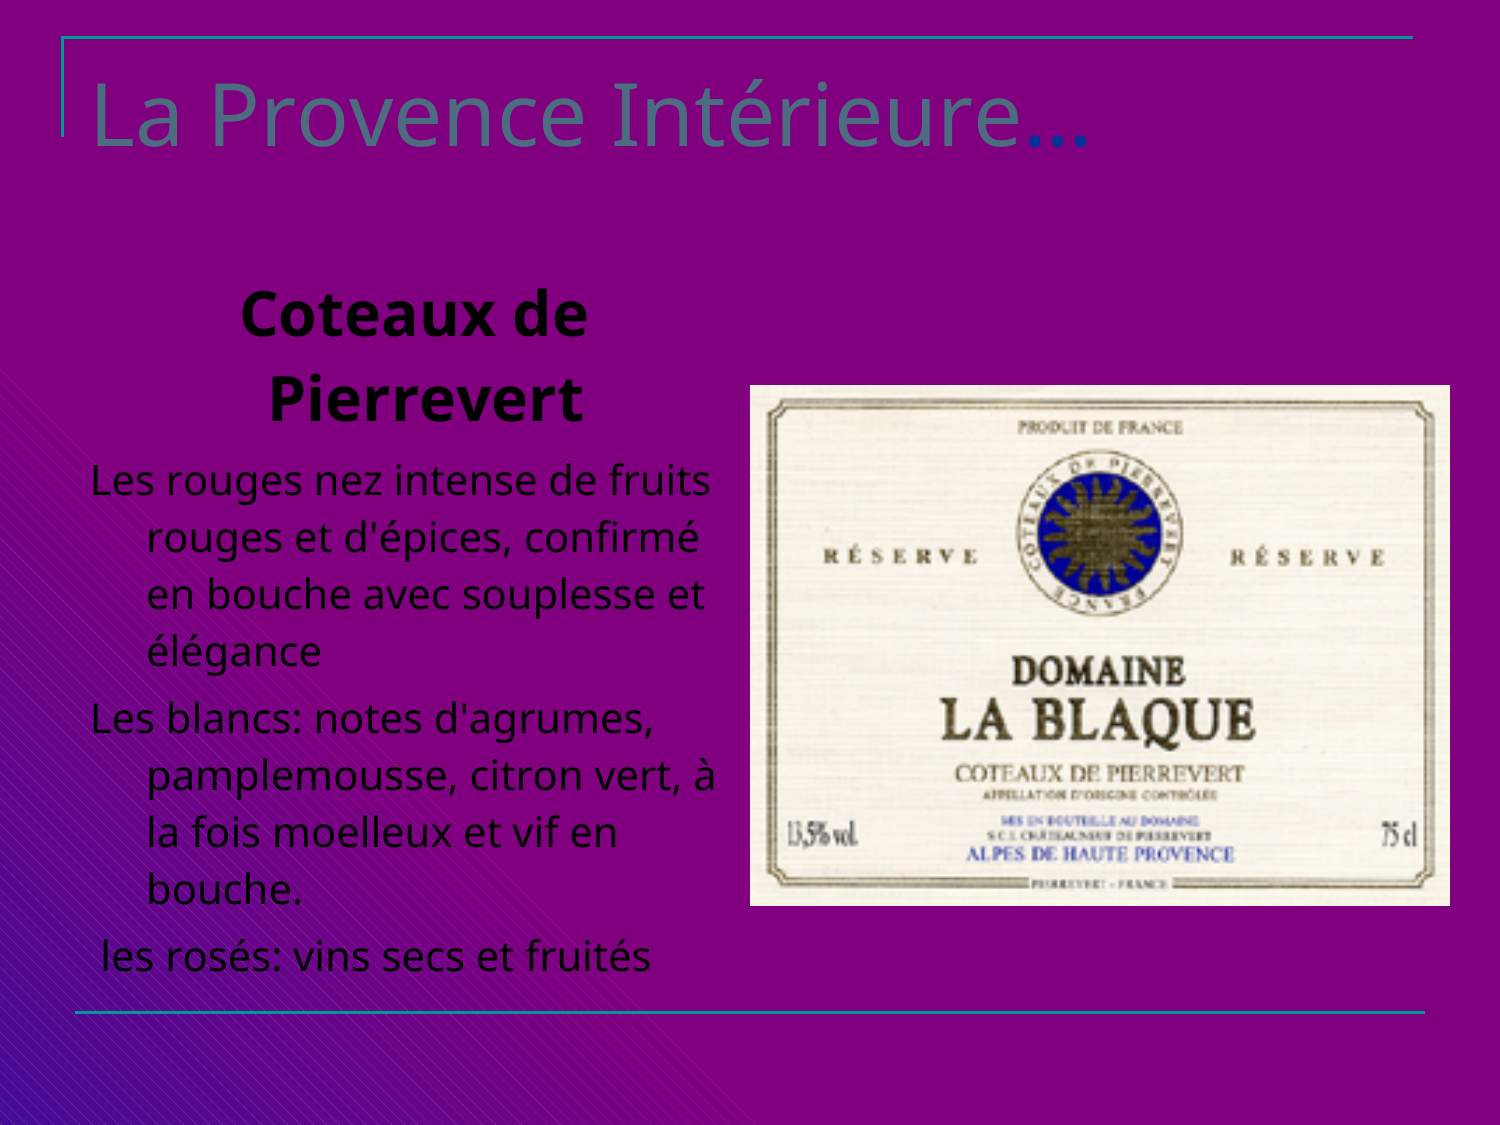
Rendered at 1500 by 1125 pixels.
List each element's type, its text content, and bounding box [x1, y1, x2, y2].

title La Provence Intérieure… [75, 45, 1426, 233]
picture [750, 385, 1450, 906]
list Coteaux de Pierrevert Les rouges nez intense de fruits rouges et d'épices, confirmé en bouche avec souplesse et élégance Les blancs: notes d'agrumes, pamplemousse, citron vert, à la fois moelleux et vif en bouche. les rosés: vins secs et fruités [75, 262, 738, 1010]
